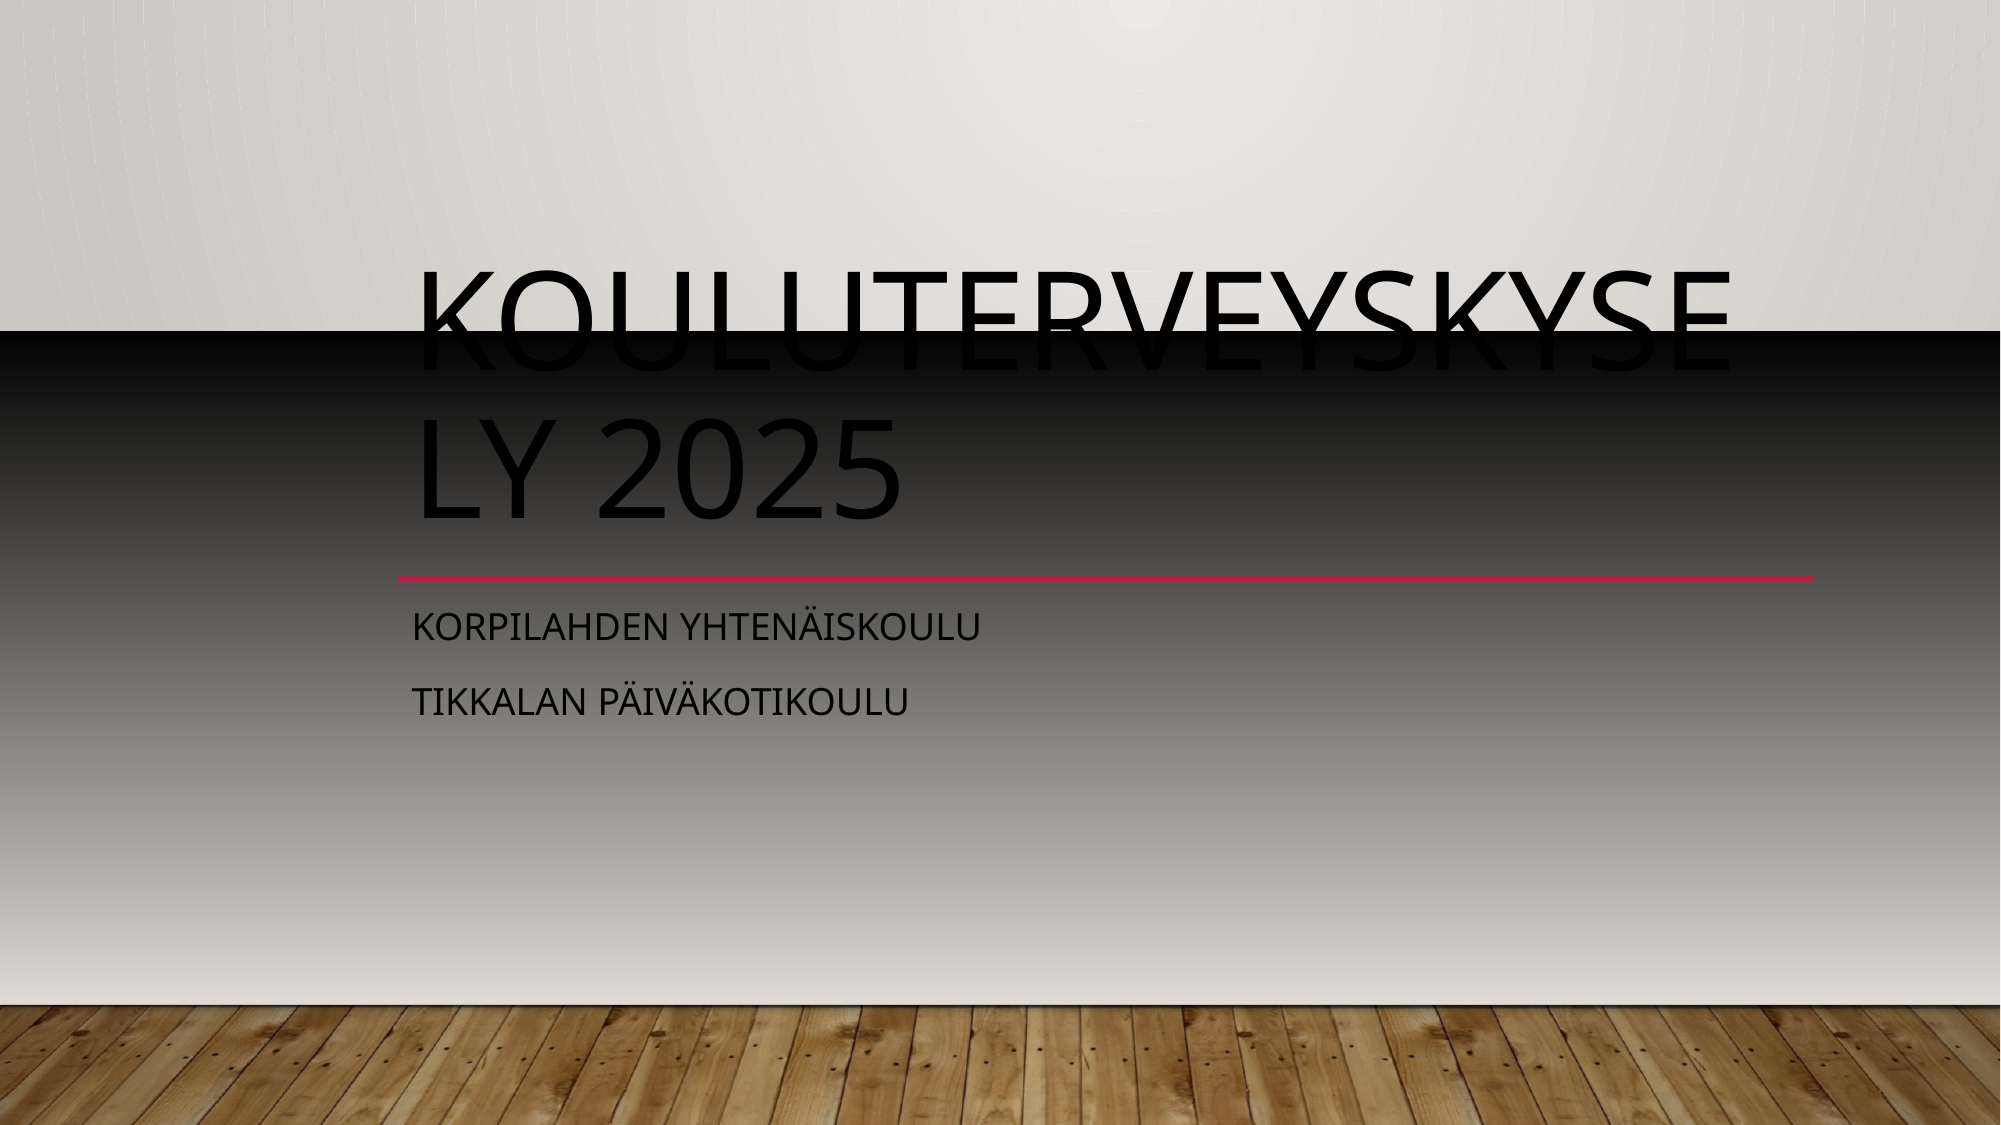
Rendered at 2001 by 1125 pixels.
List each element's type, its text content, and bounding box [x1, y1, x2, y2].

subtitle Korpilahden yhtenäiskoulu Tikkalan päiväkotikoulu [396, 579, 1814, 740]
title Kouluterveyskysely 2025 [396, 131, 1814, 549]
